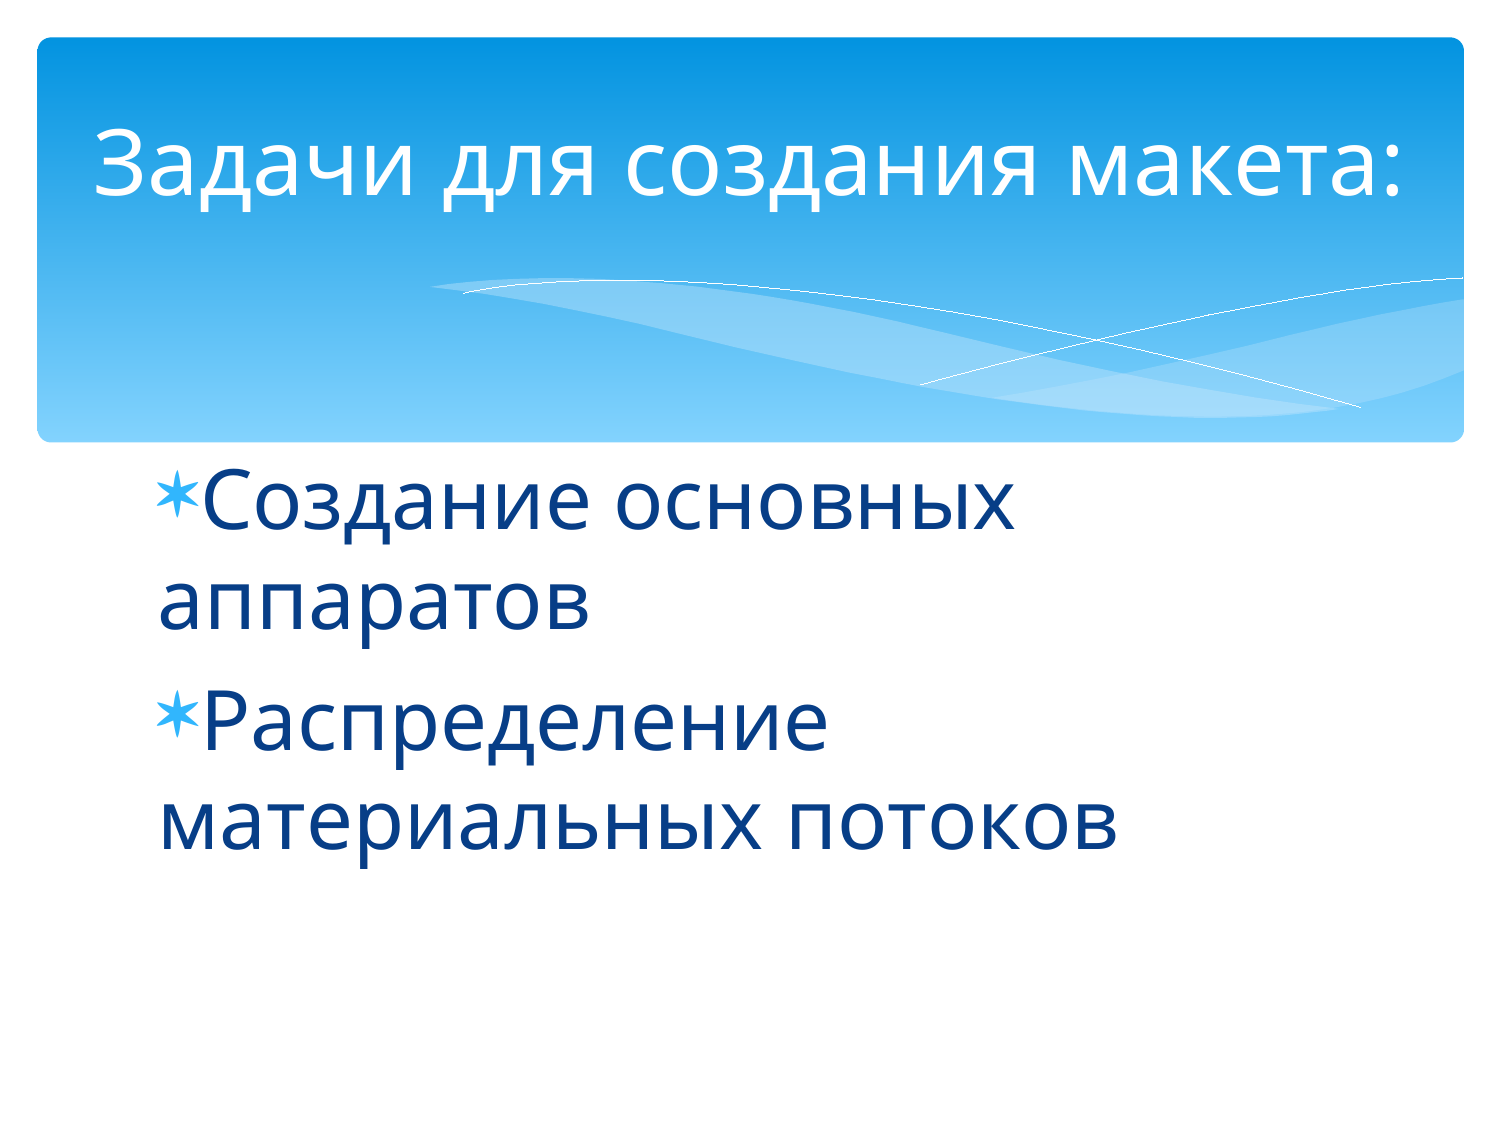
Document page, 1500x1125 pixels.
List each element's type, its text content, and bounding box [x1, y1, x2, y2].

title Задачи для создания макета: [75, 95, 1426, 222]
list Создание основных аппаратов Распределение материальных потоков [142, 438, 1359, 1005]
